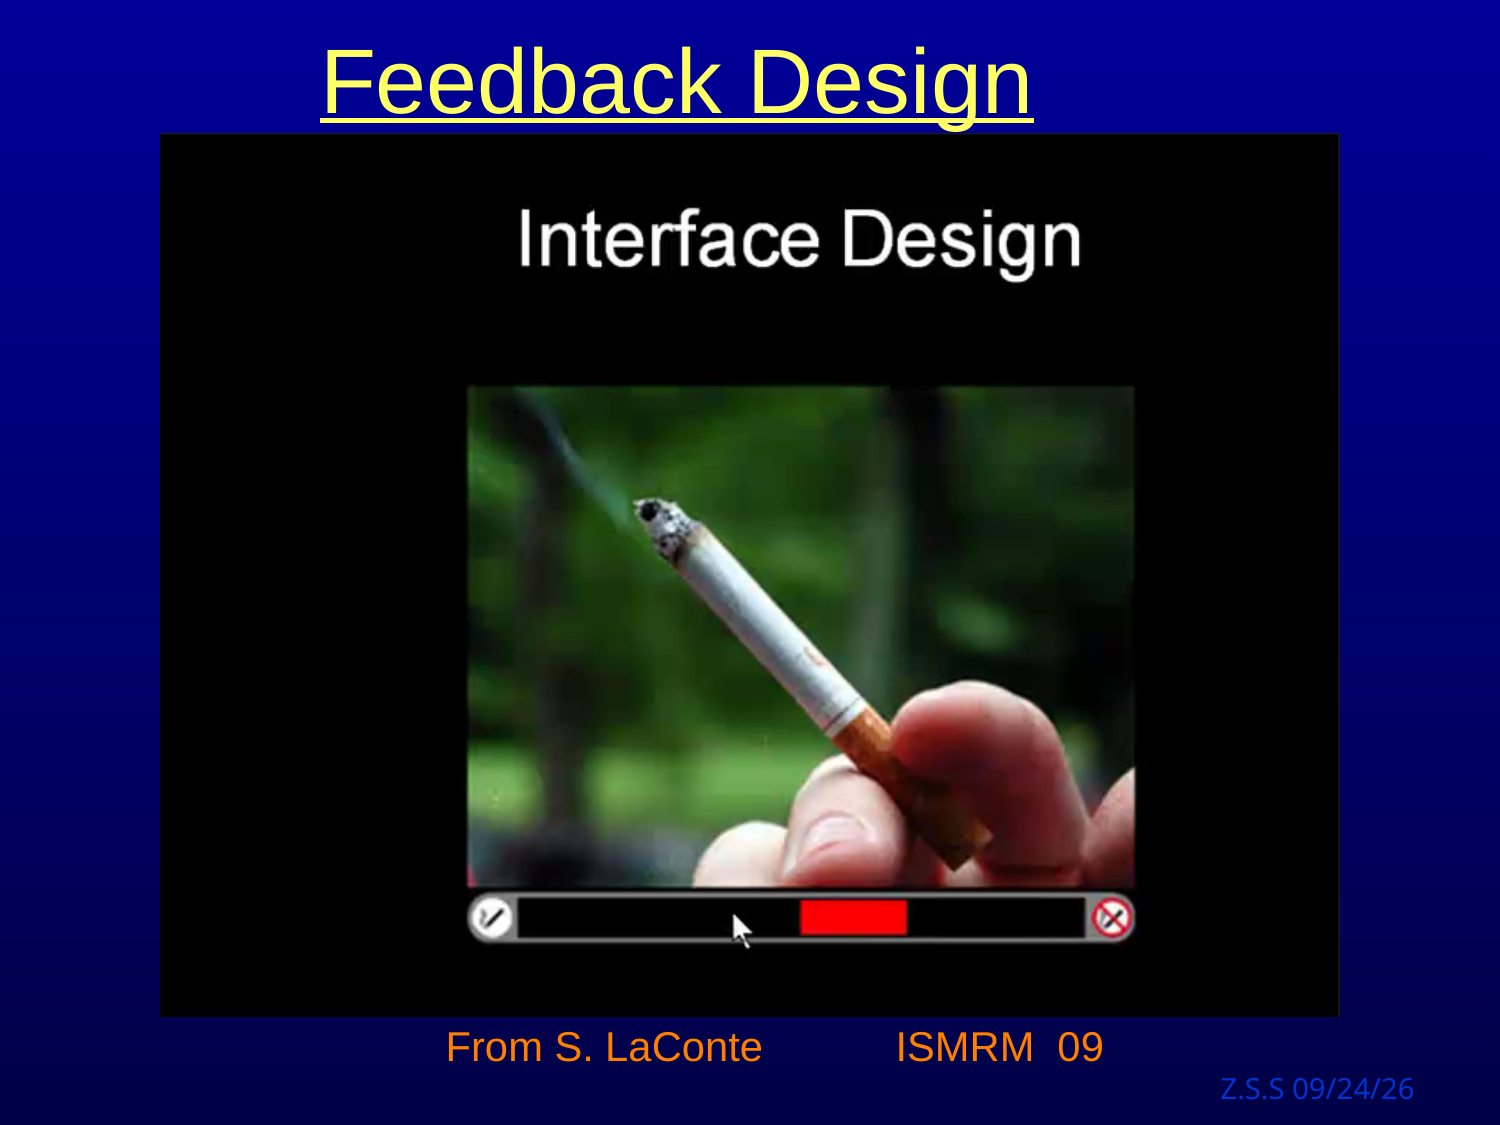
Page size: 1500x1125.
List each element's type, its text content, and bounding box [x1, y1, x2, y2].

picture [160, 145, 1340, 1012]
text_box From S. LaConte ISMRM 09 [98, 1012, 1452, 1078]
title Feedback Design [2, 18, 1353, 145]
